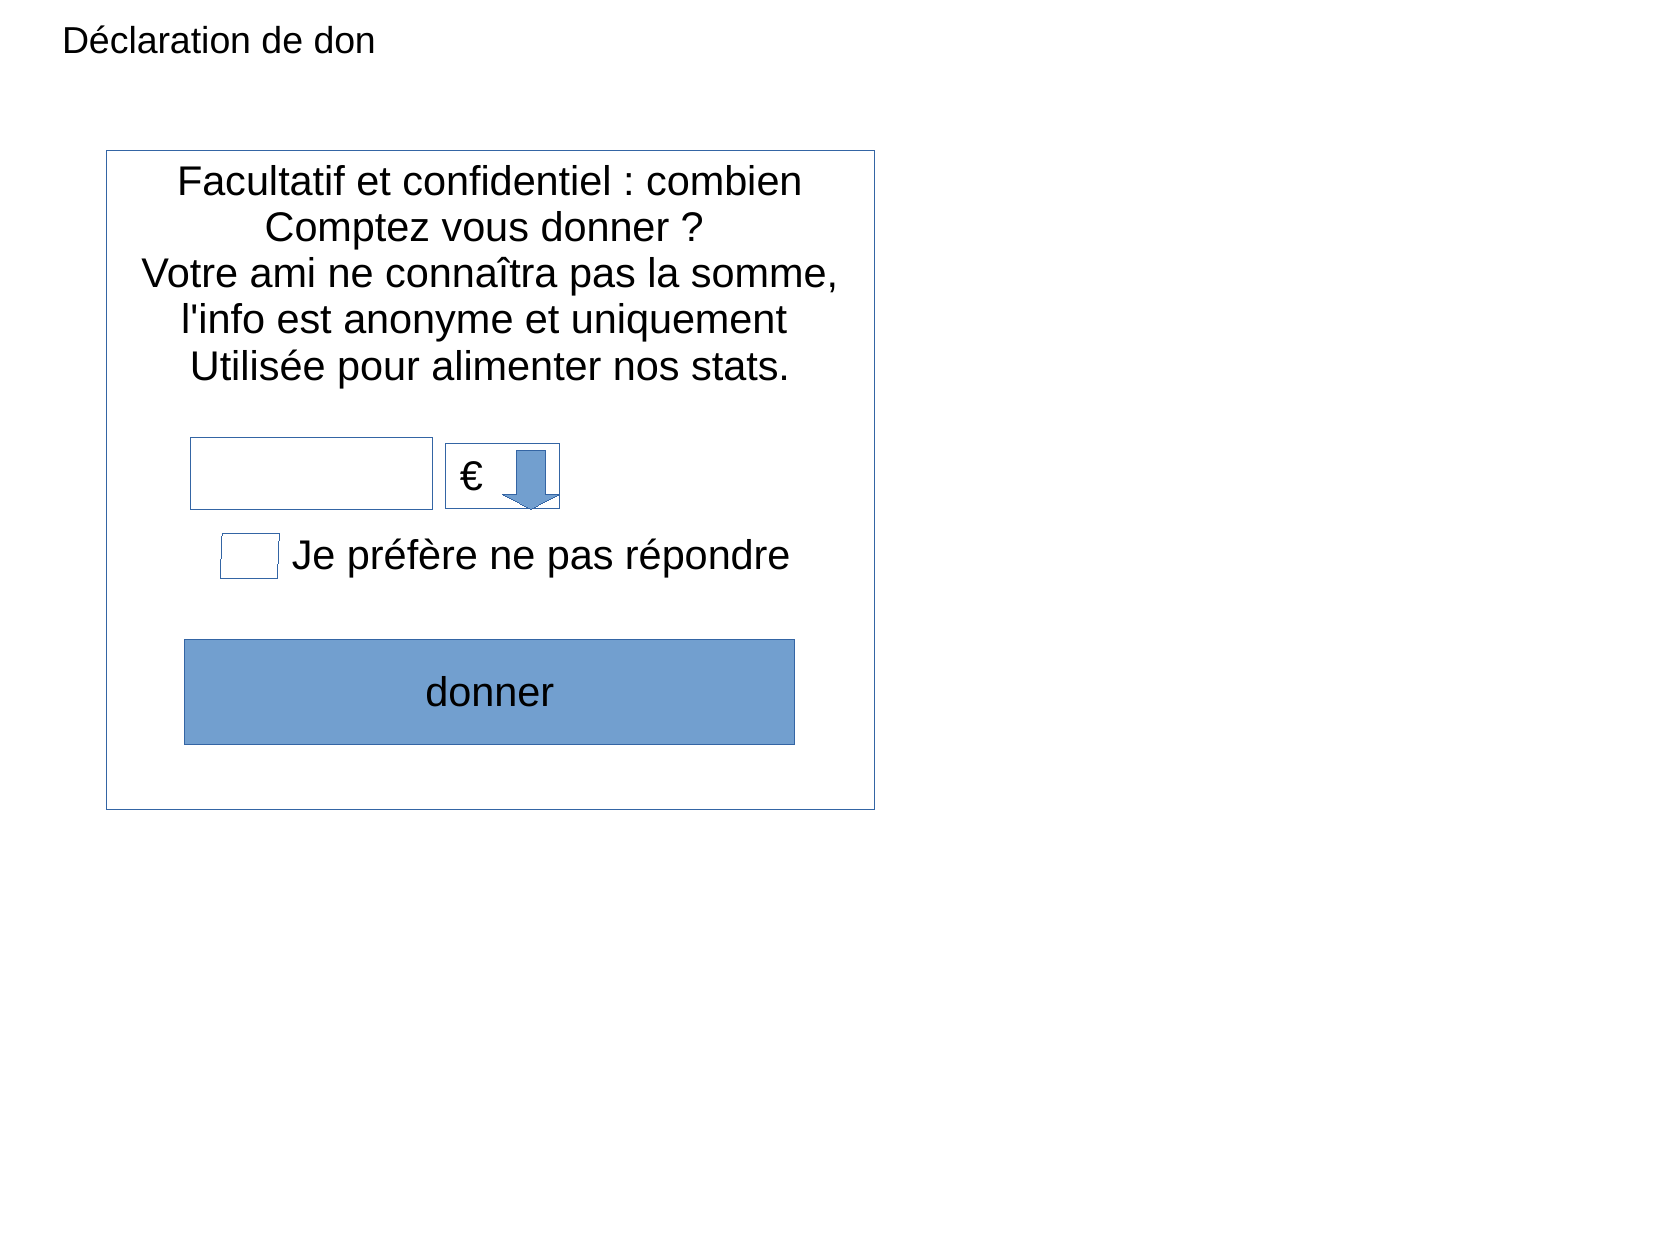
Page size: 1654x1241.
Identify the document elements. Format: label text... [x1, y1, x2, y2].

text_box € [445, 443, 560, 509]
text_box Facultatif et confidentiel : combien Comptez vous donner ? Votre ami ne connaîtra pas la somme, l'info est anonyme et uniquement Utilisée pour alimenter nos stats. [106, 150, 875, 810]
text_box € [534, 495, 560, 509]
text_box Déclaration de don [47, 11, 1252, 69]
text_box donner [184, 639, 795, 745]
text_box [190, 437, 433, 510]
text_box Je préfère ne pas répondre [277, 524, 806, 588]
text_box [502, 450, 560, 510]
